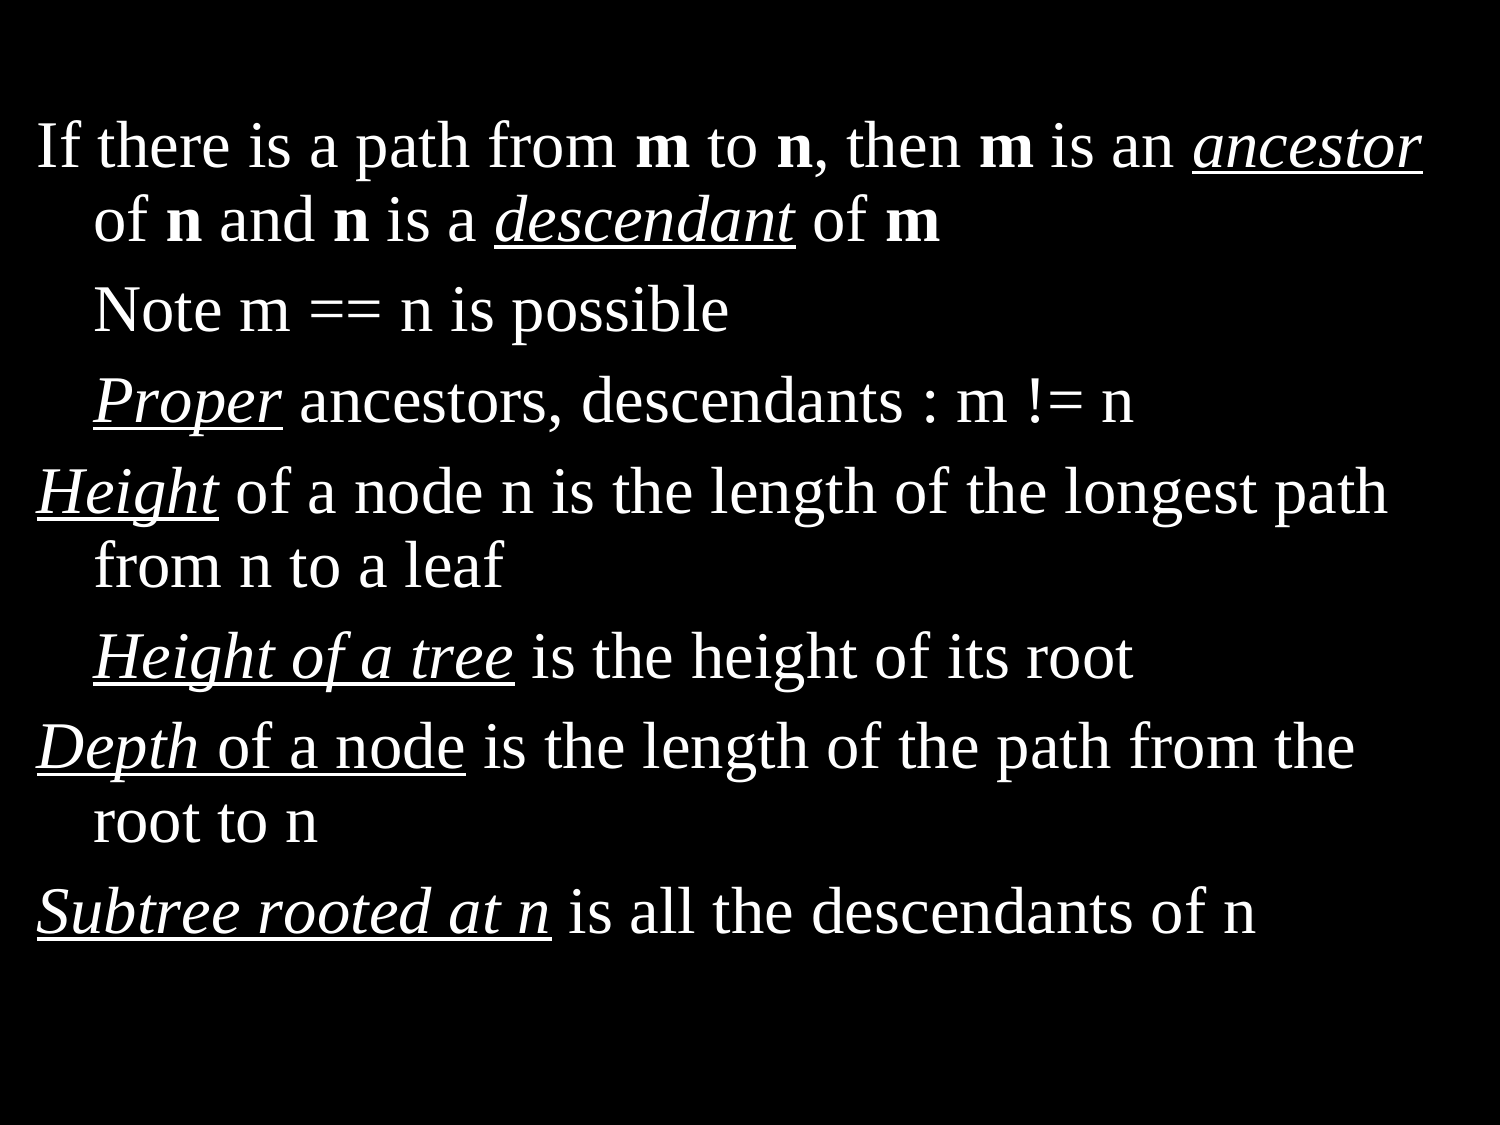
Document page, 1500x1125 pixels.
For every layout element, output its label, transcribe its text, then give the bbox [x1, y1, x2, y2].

list If there is a path from m to n, then m is an ancestor of n and n is a descendant of m Note m == n is possible Proper ancestors, descendants : m != n Height of a node n is the length of the longest path from n to a leaf Height of a tree is the height of its root Depth of a node is the length of the path from the root to n Subtree rooted at n is all the descendants of n [22, 99, 1482, 1026]
